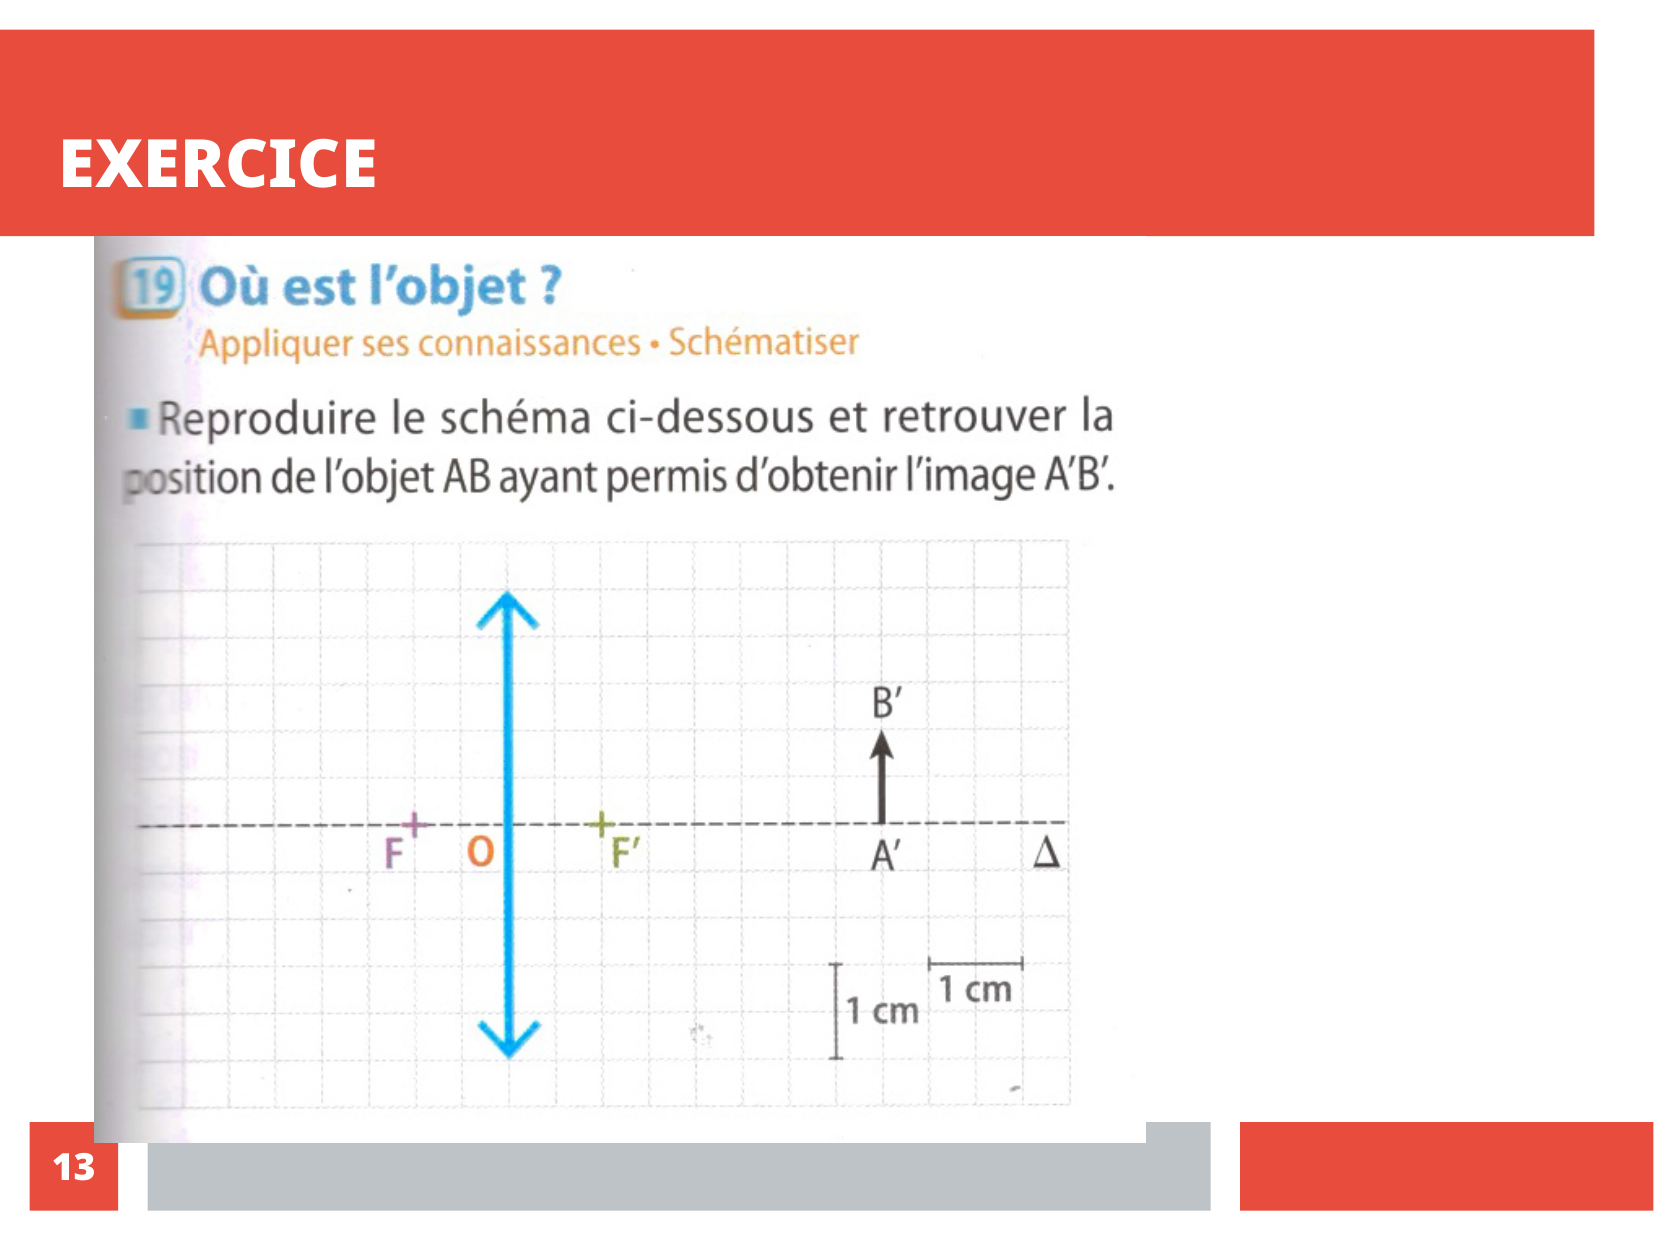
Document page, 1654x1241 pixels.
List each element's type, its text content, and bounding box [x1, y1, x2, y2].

title EXERCICE [59, 59, 1595, 207]
picture [94, 236, 1146, 1143]
